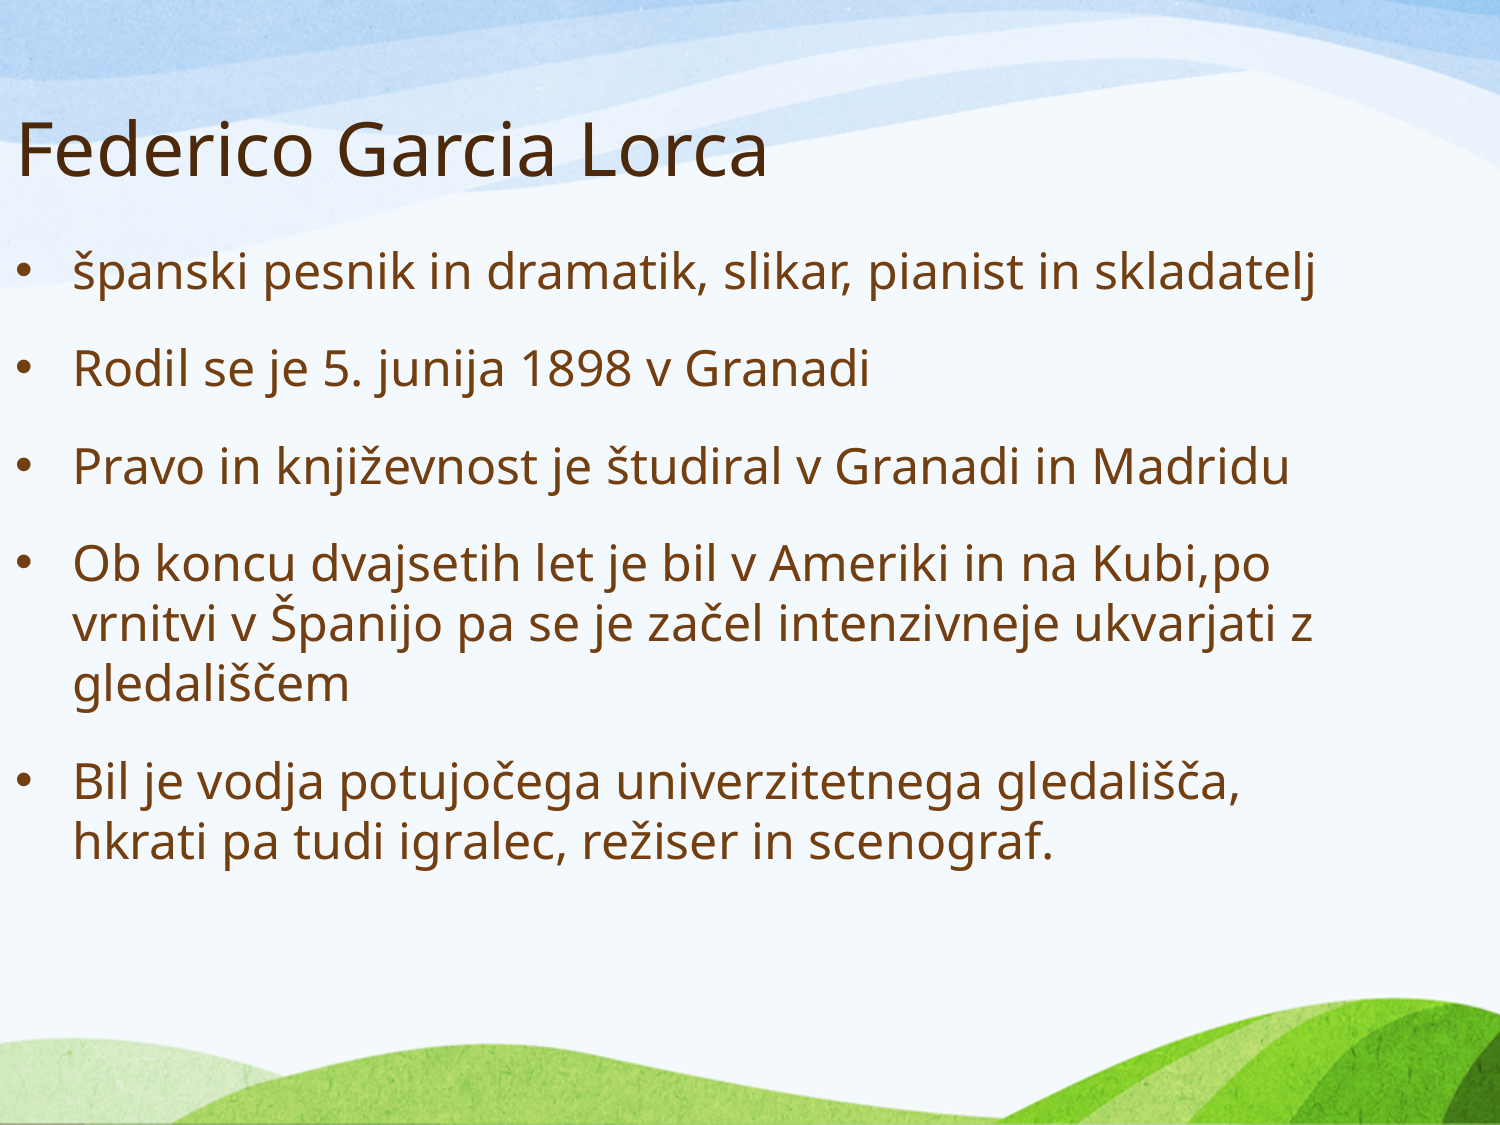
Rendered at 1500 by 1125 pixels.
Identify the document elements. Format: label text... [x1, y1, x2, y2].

list španski pesnik in dramatik, slikar, pianist in skladatelj Rodil se je 5. junija 1898 v Granadi Pravo in književnost je študiral v Granadi in Madridu Ob koncu dvajsetih let je bil v Ameriki in na Kubi,po vrnitvi v Španijo pa se je začel intenzivneje ukvarjati z gledališčem Bil je vodja potujočega univerzitetnega gledališča, hkrati pa tudi igralec, režiser in scenograf. [0, 231, 1369, 1125]
title Federico Garcia Lorca [0, 0, 1238, 200]
picture [0, 0, 1500, 1125]
